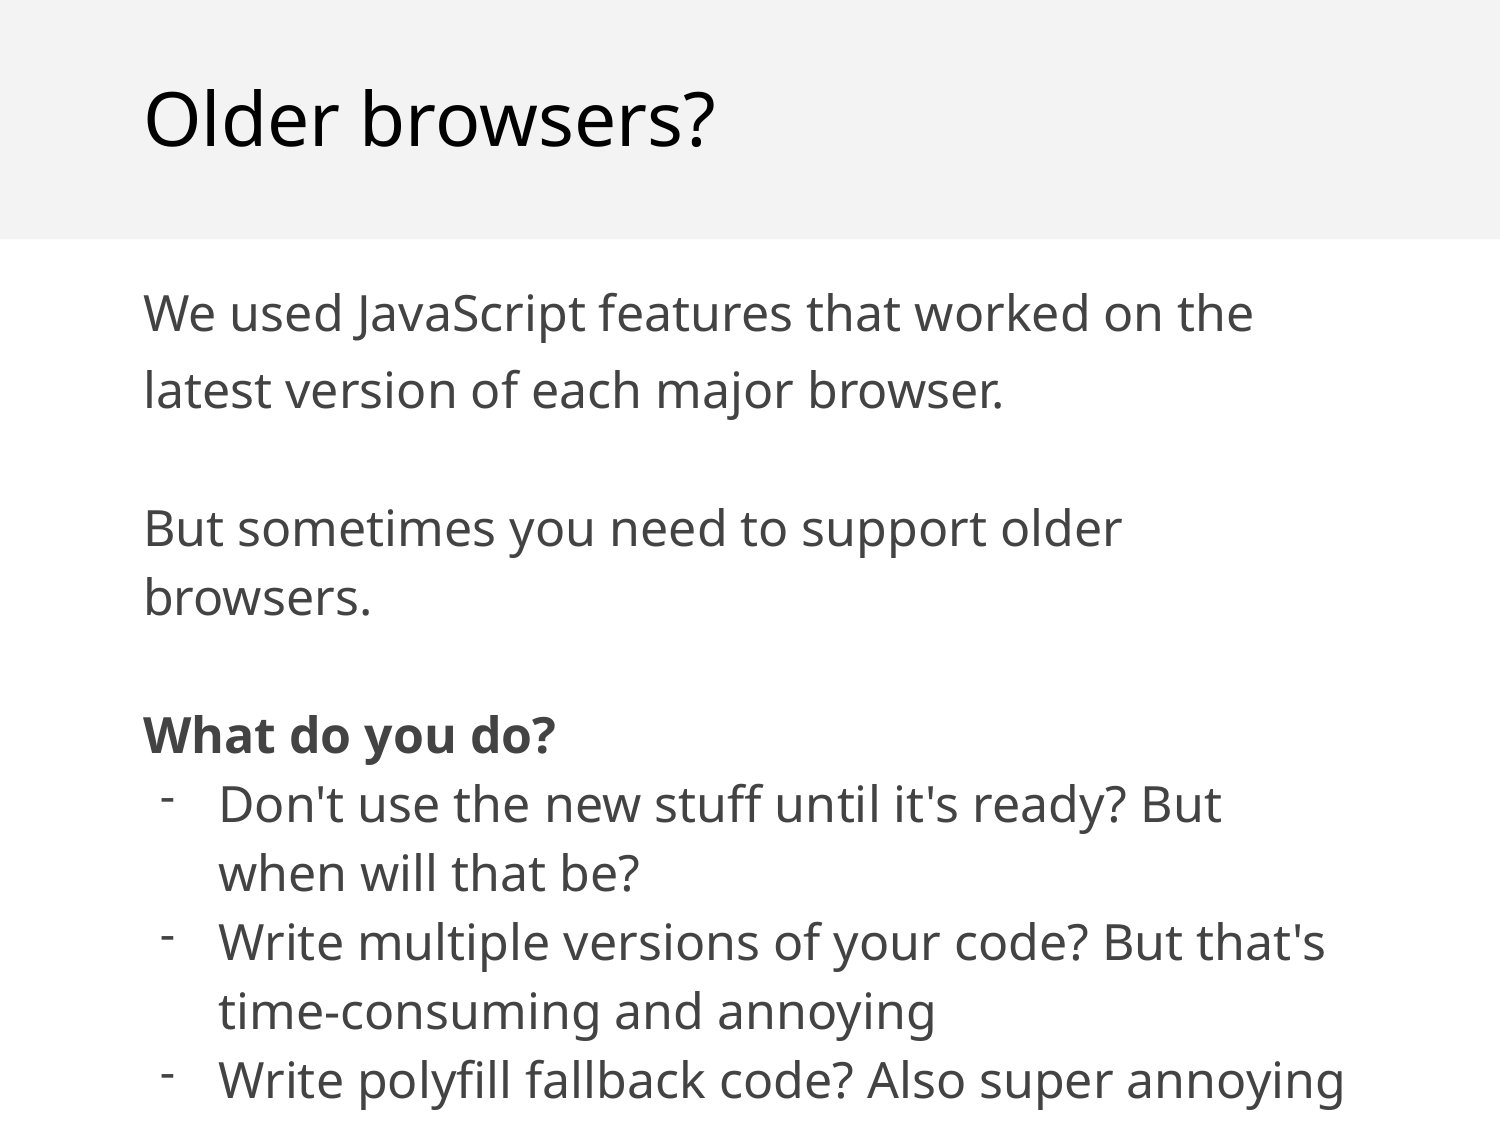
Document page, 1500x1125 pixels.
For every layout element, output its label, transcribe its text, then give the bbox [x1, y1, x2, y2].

title Older browsers? [128, 56, 1372, 183]
list We used JavaScript features that worked on the latest version of each major browser. But sometimes you need to support older browsers. What do you do? Don't use the new stuff until it's ready? But when will that be? Write multiple versions of your code? But that's time-consuming and annoying Write polyfill fallback code? Also super annoying [128, 255, 1372, 1054]
